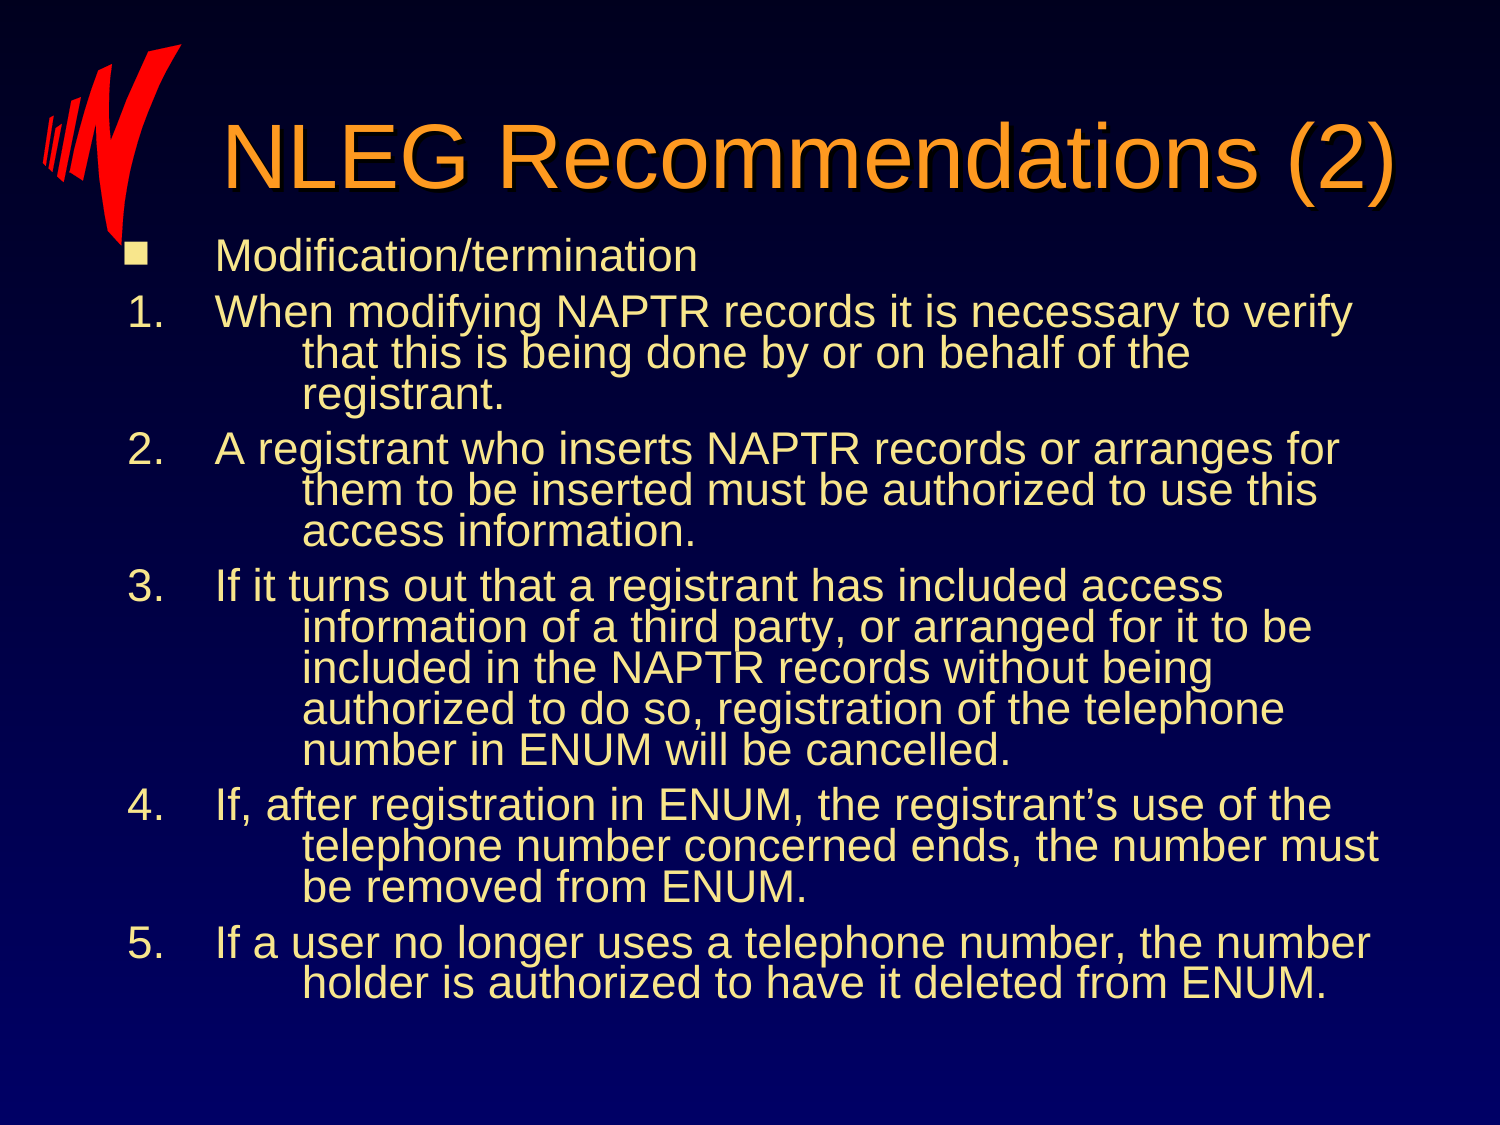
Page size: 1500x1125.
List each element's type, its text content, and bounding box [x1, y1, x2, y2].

list Modification/termination When modifying NAPTR records it is necessary to verify that this is being done by or on behalf of the registrant. A registrant who inserts NAPTR records or arranges for them to be inserted must be authorized to use this access information. If it turns out that a registrant has included access information of a third party, or arranged for it to be included in the NAPTR records without being authorized to do so, registration of the telephone number in ENUM will be cancelled. If, after registration in ENUM, the registrant’s use of the telephone number concerned ends, the number must be removed from ENUM. If a user no longer uses a telephone number, the number holder is authorized to have it deleted from ENUM. [112, 231, 1400, 1047]
title NLEG Recommendations (2) [206, 54, 1459, 268]
